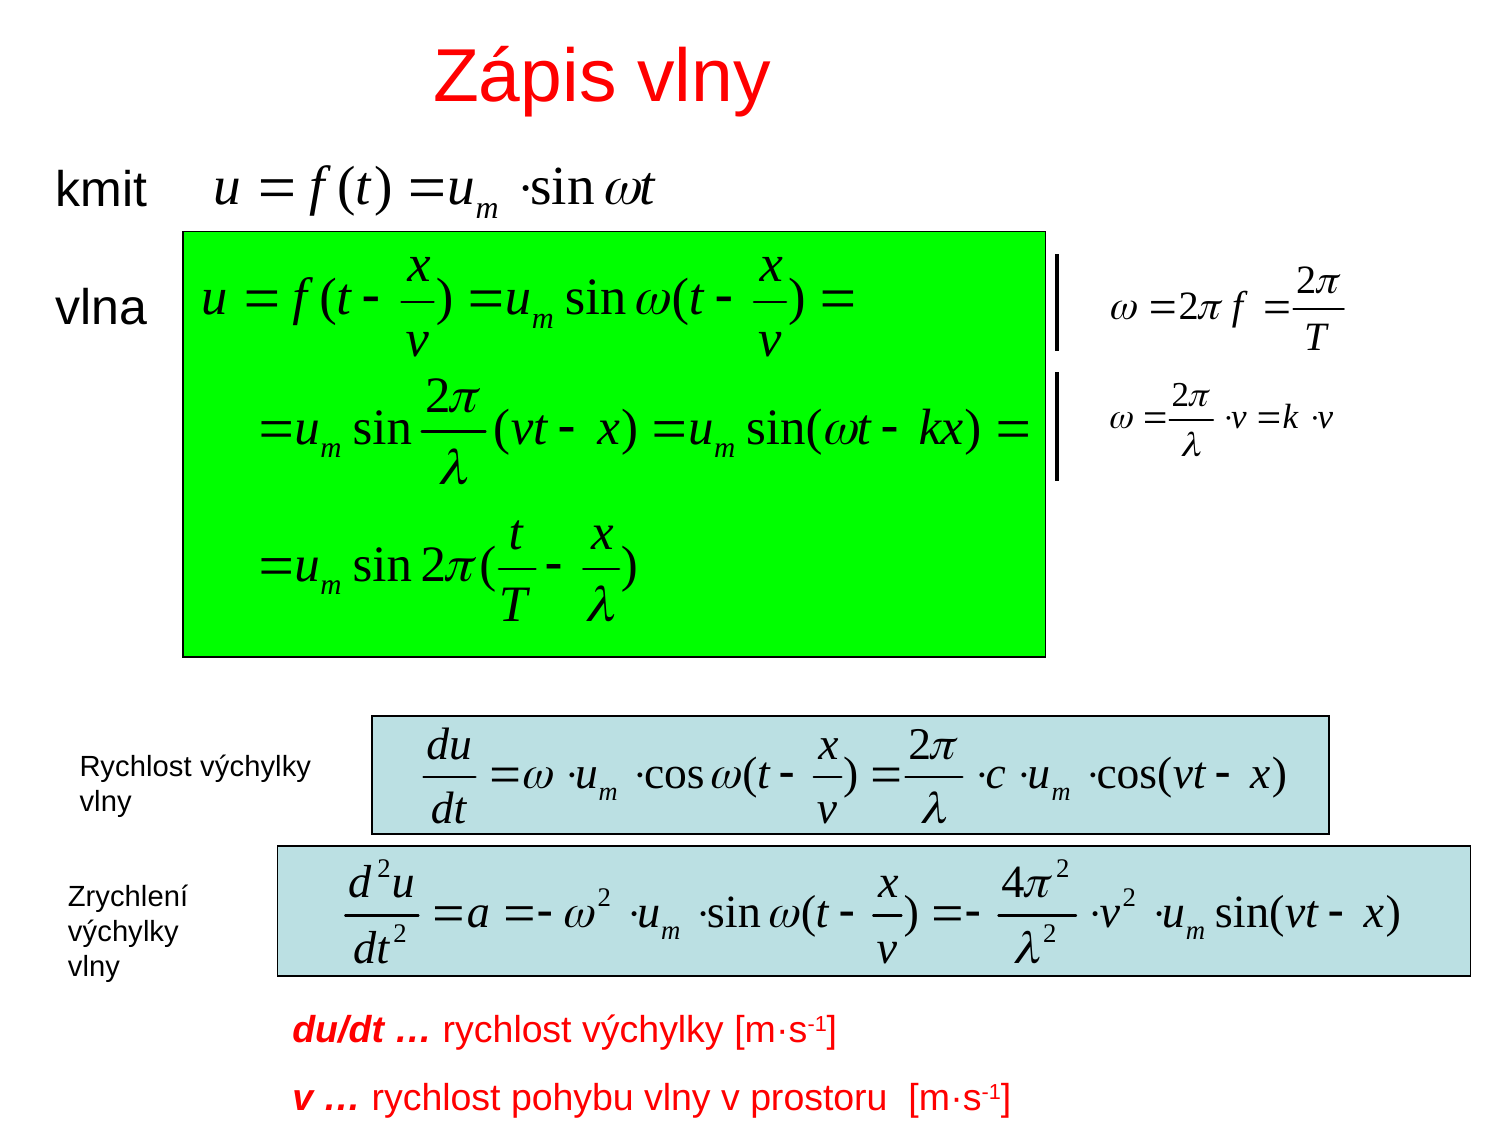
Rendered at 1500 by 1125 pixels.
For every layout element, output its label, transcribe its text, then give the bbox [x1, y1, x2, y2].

text_box [183, 231, 194, 267]
text_box [372, 716, 1329, 835]
text_box Rychlost výchylky vlny [64, 739, 361, 825]
chart [415, 716, 1297, 834]
text_box vlna [41, 267, 195, 343]
chart [1104, 373, 1341, 464]
text_box Zápis vlny [194, 18, 1010, 125]
chart [194, 148, 1030, 634]
chart [337, 846, 1411, 974]
text_box Zrychlení výchylky vlny [53, 869, 254, 990]
text_box [183, 231, 1046, 657]
text_box [277, 846, 1471, 977]
chart [1104, 255, 1353, 360]
text_box kmit [41, 148, 243, 225]
text_box du/dt … rychlost výchylky [m·s-1] v … rychlost pohybu vlny v prostoru [m·s-1] [277, 997, 1500, 1125]
